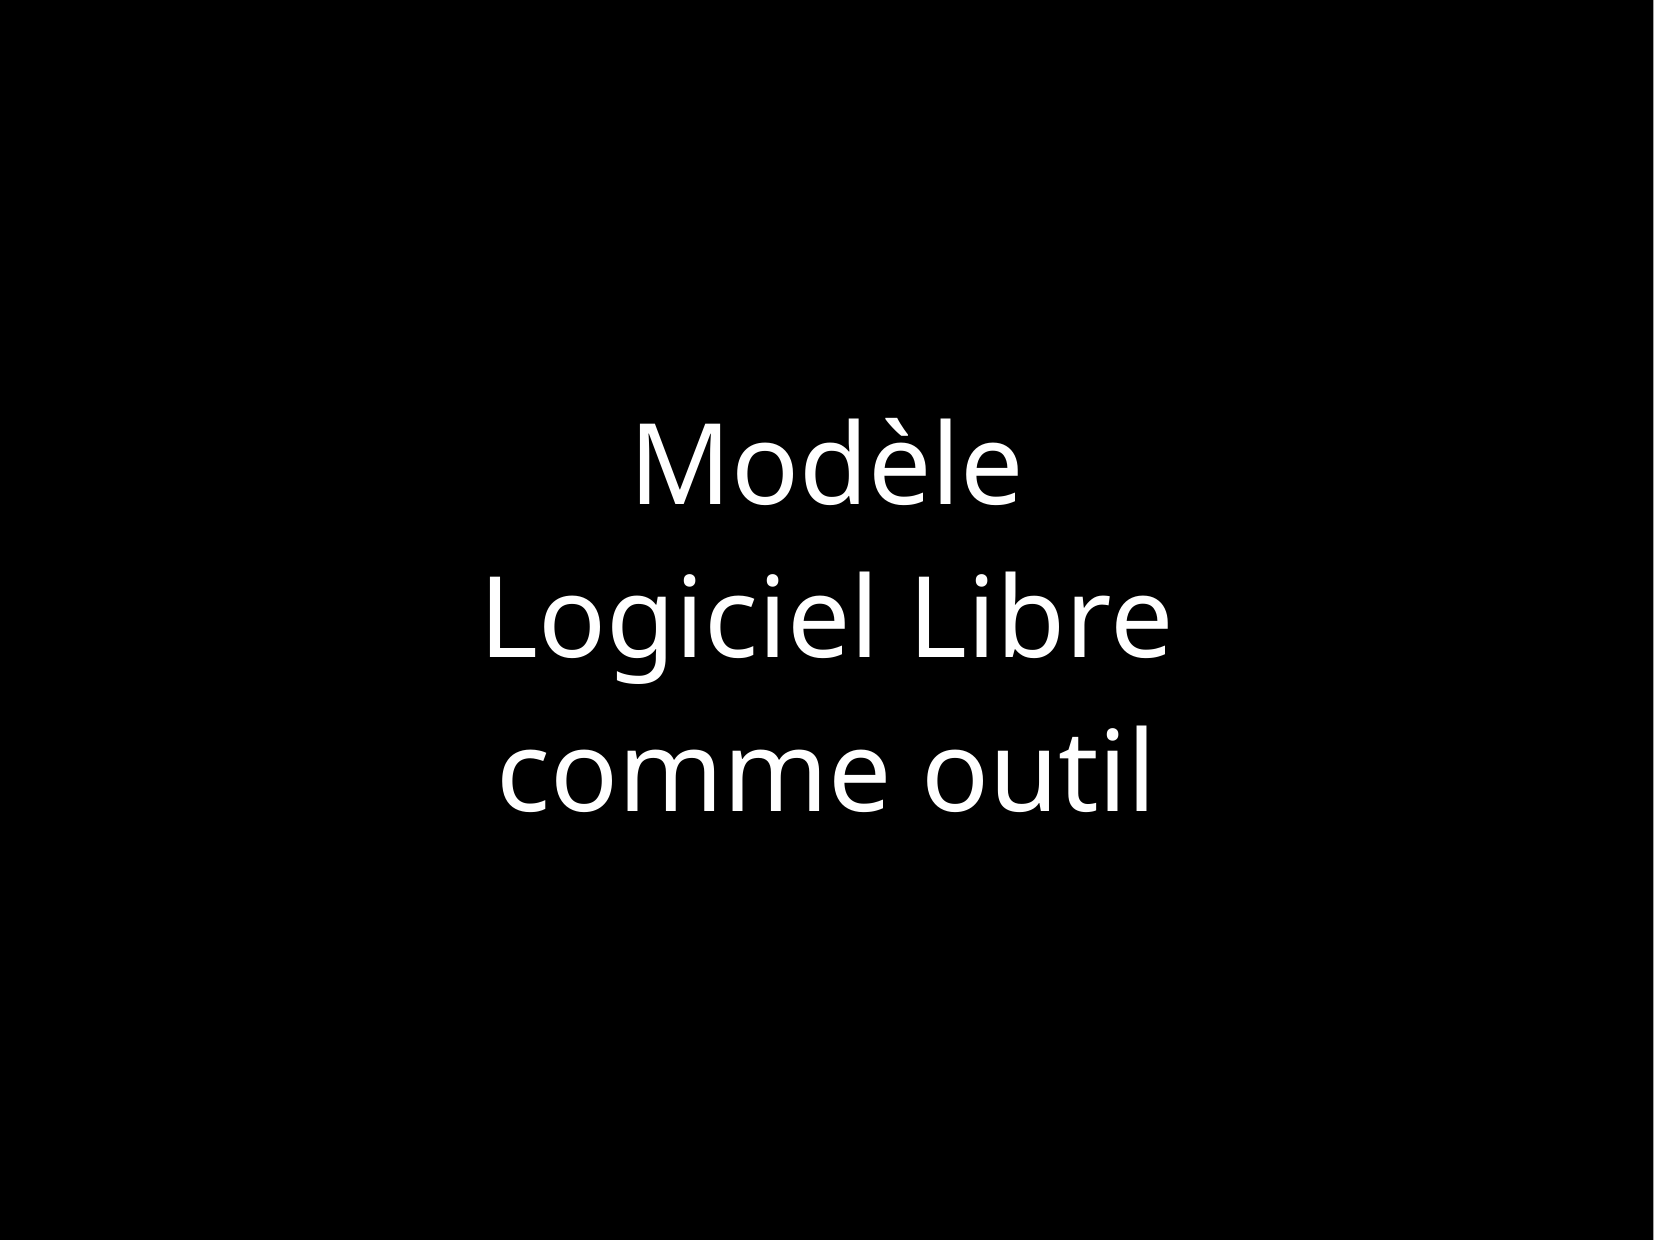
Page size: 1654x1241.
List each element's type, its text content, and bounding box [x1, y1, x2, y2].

title Modèle Logiciel Libre comme outil [82, 56, 1571, 1172]
